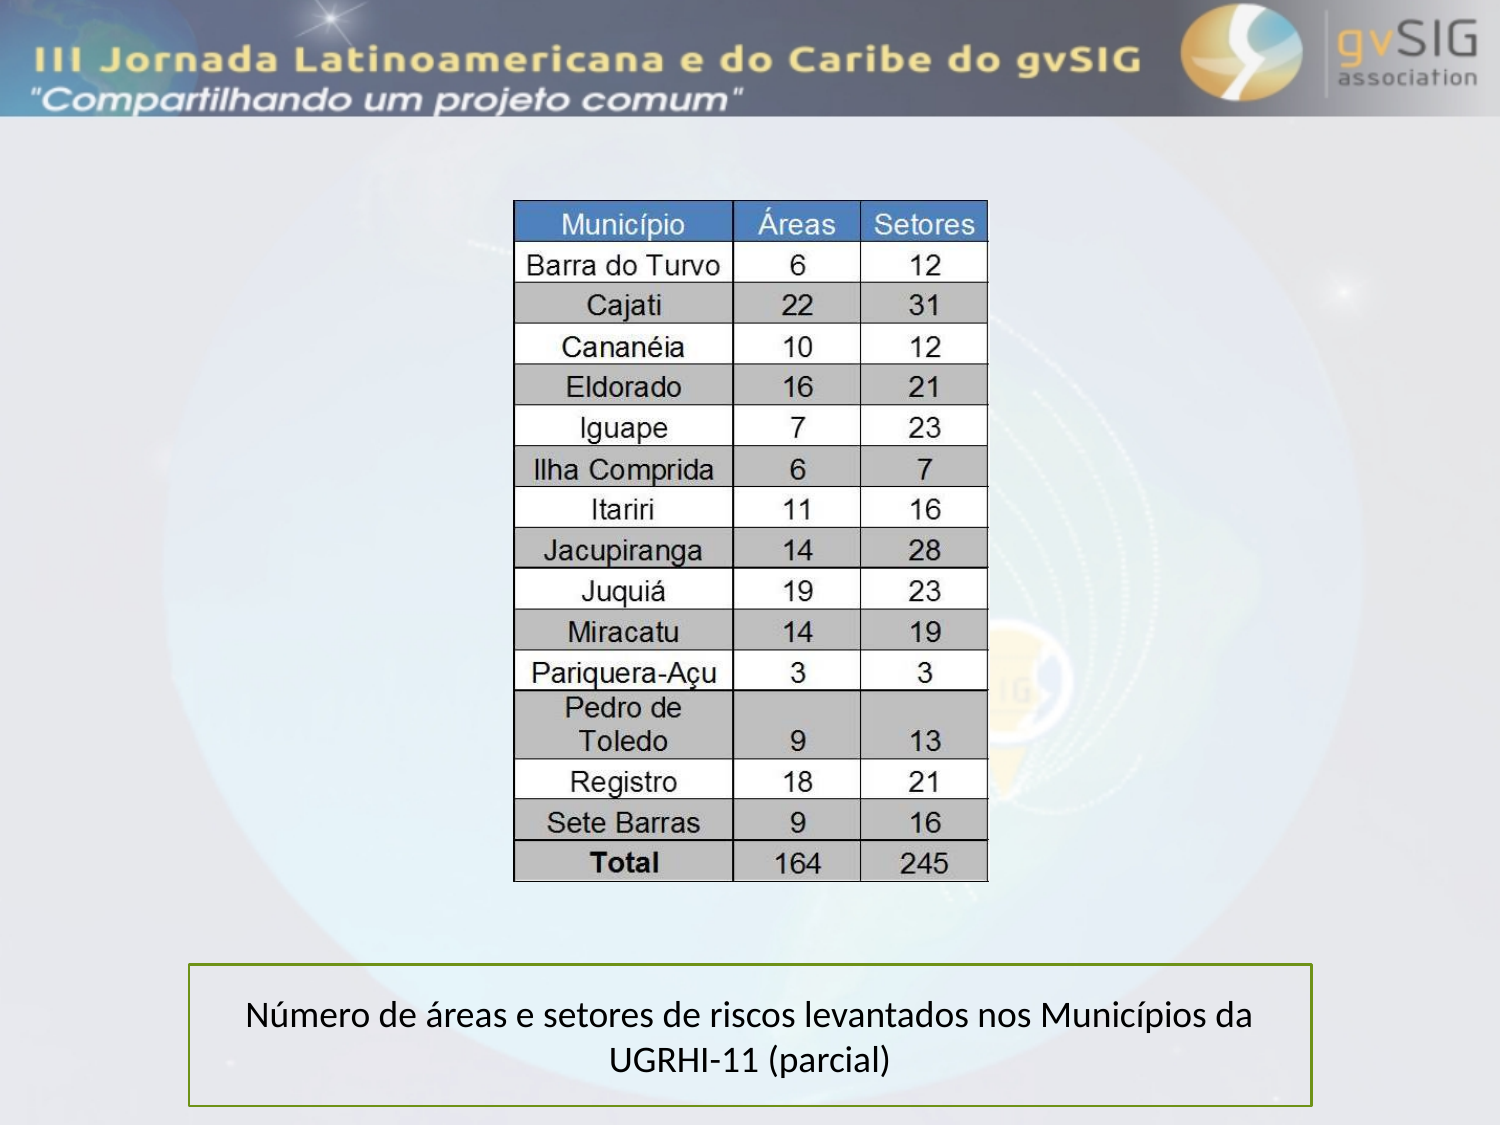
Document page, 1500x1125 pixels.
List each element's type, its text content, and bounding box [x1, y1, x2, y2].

picture [0, 0, 1500, 1125]
text_box Número de áreas e setores de riscos levantados nos Municípios da UGRHI-11 (parcial) [189, 964, 1311, 1106]
